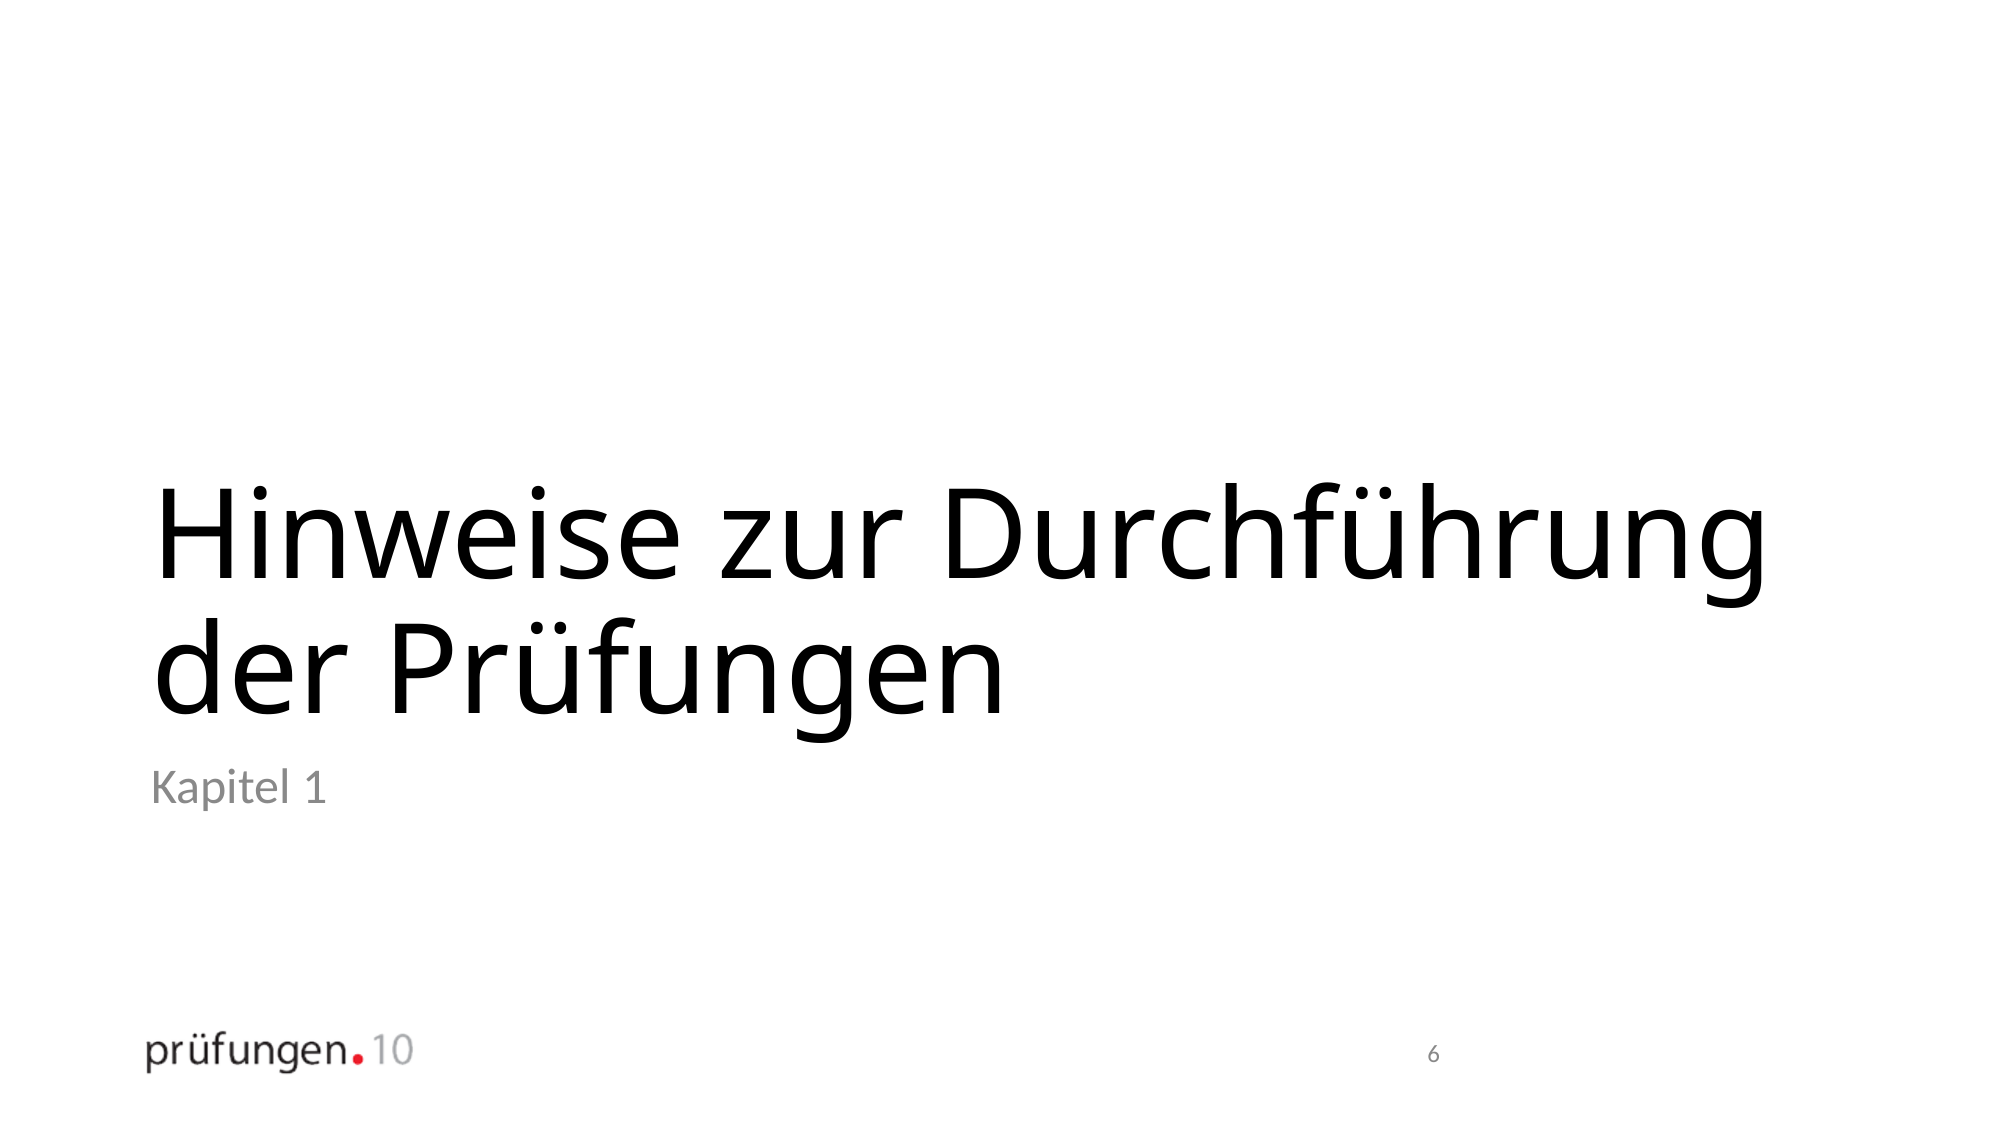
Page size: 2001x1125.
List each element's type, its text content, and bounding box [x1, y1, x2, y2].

text_box <Foliennummer> [1412, 1022, 1863, 1083]
picture [137, 1023, 423, 1080]
title Hinweise zur Durchführung der Prüfungen [136, 280, 1862, 749]
list Kapitel 1 [136, 752, 979, 999]
